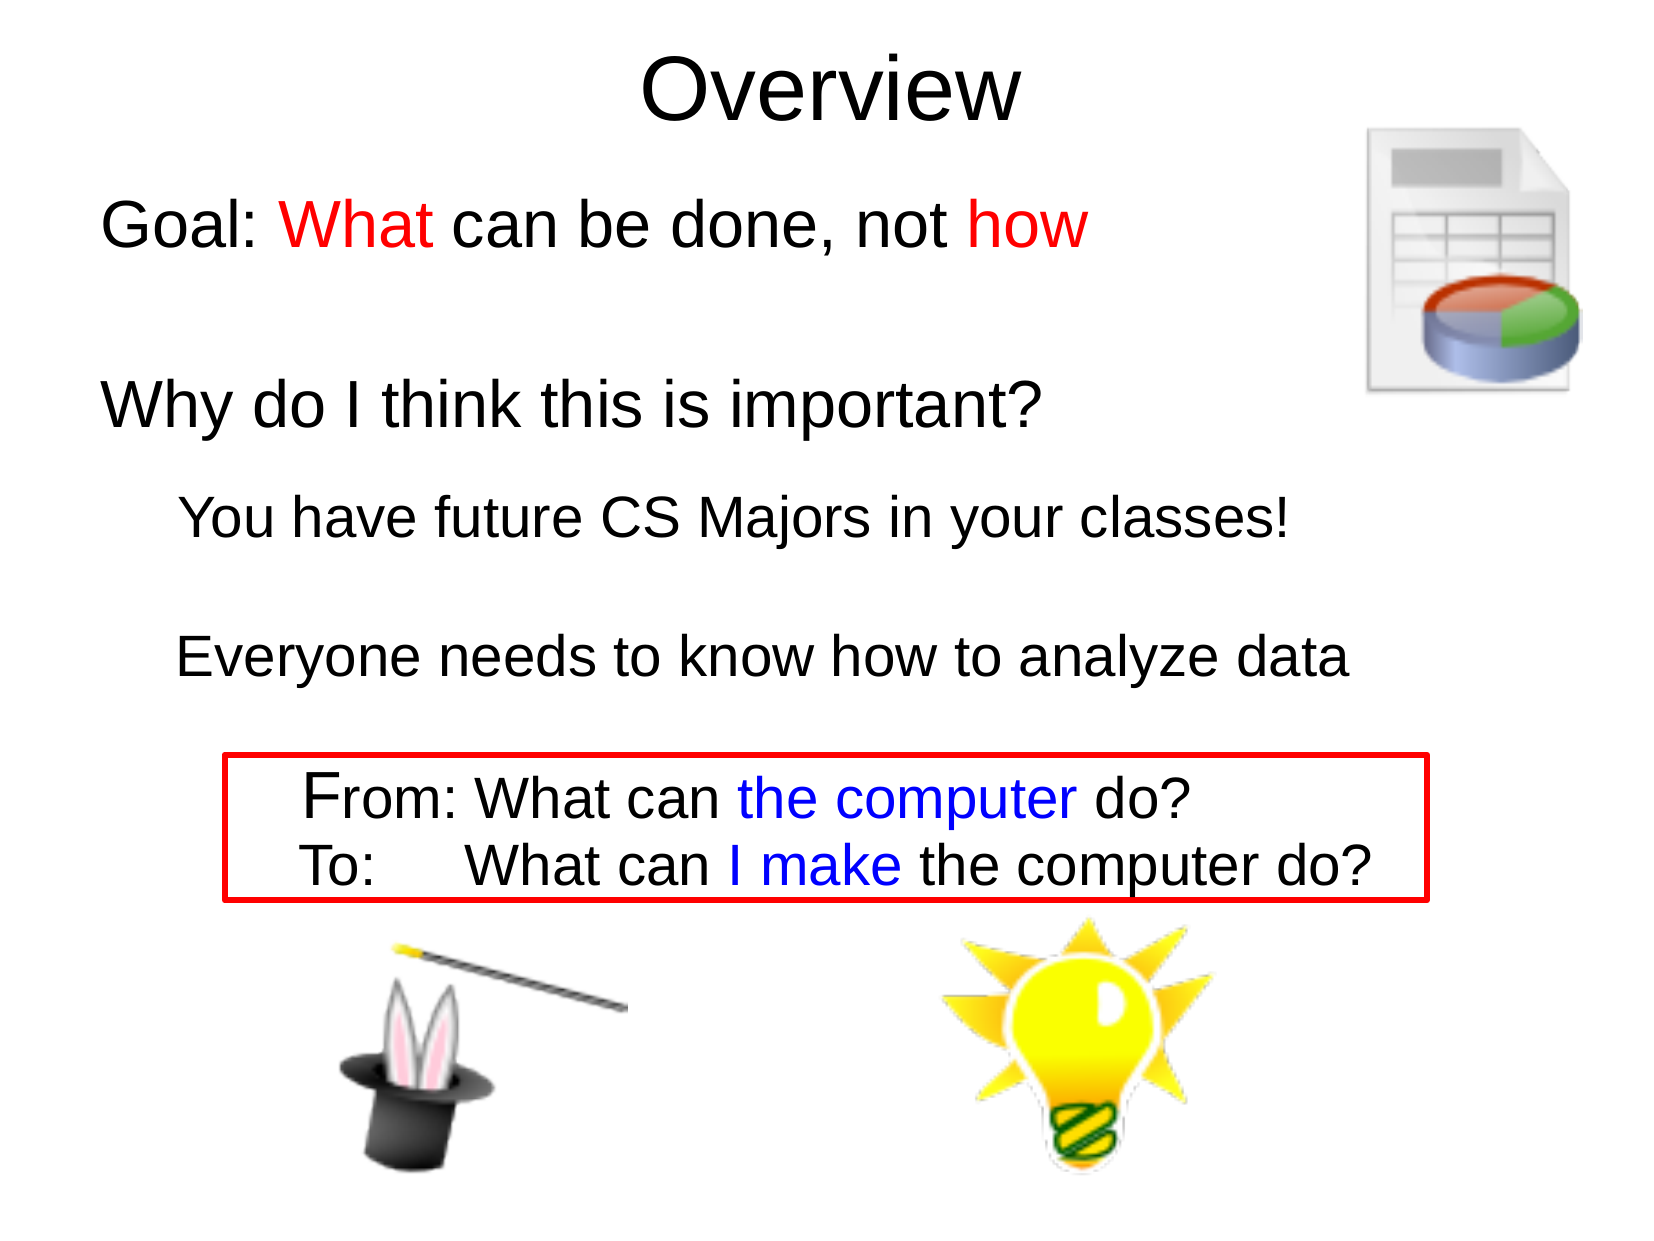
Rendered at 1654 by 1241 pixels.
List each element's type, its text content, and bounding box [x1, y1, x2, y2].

list From: What can the computer do? To: What can I make the computer do? [224, 754, 1427, 901]
picture [1345, 118, 1583, 402]
list Goal: What can be done, not how Why do I think this is important? [82, 187, 1571, 485]
picture [337, 938, 628, 1178]
list Everyone needs to know how to analyze data [81, 623, 1570, 744]
picture [937, 913, 1232, 1182]
list You have future CS Majors in your classes! [82, 485, 1571, 606]
title Overview [86, 37, 1576, 141]
